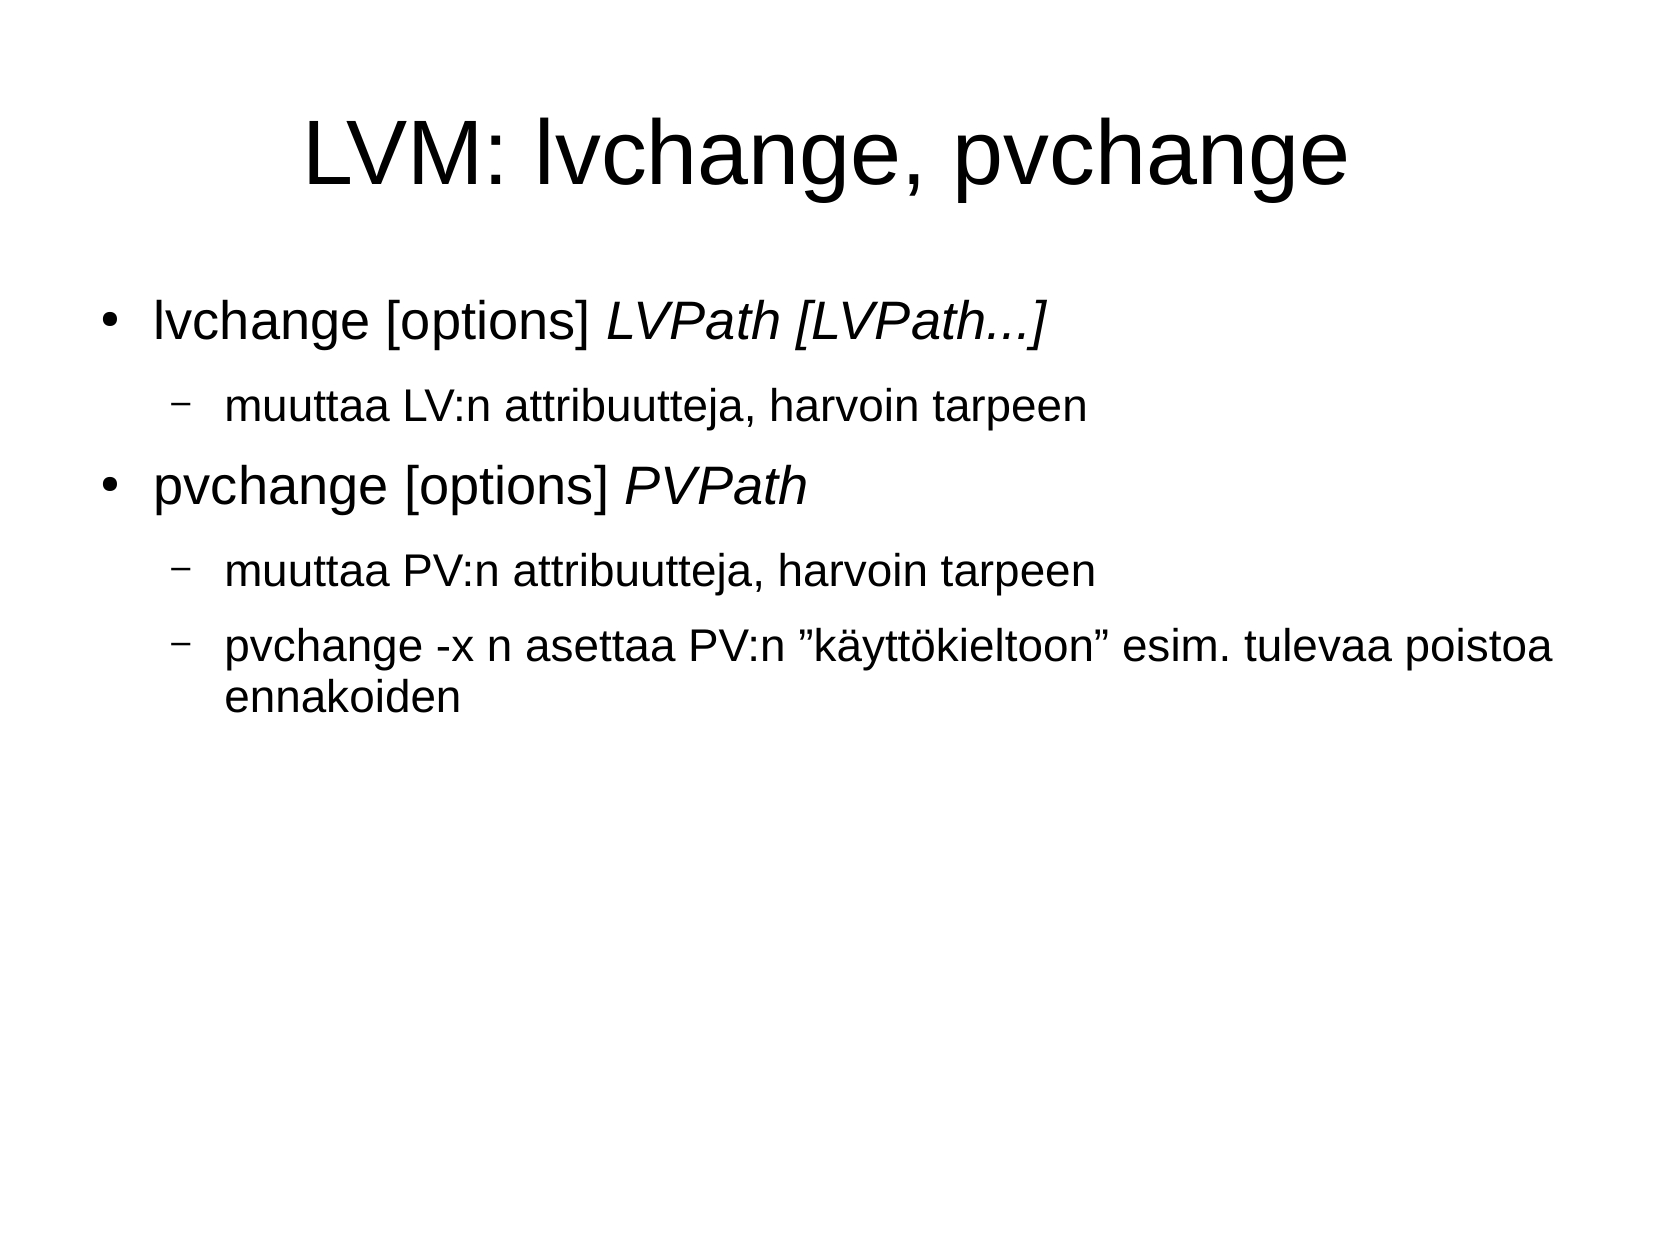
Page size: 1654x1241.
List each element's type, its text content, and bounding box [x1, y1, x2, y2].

list lvchange [options] LVPath [LVPath...] muuttaa LV:n attribuutteja, harvoin tarpeen pvchange [options] PVPath muuttaa PV:n attribuutteja, harvoin tarpeen pvchange -x n asettaa PV:n ”käyttökieltoon” esim. tulevaa poistoa ennakoiden [82, 290, 1571, 1010]
title LVM: lvchange, pvchange [82, 49, 1571, 257]
